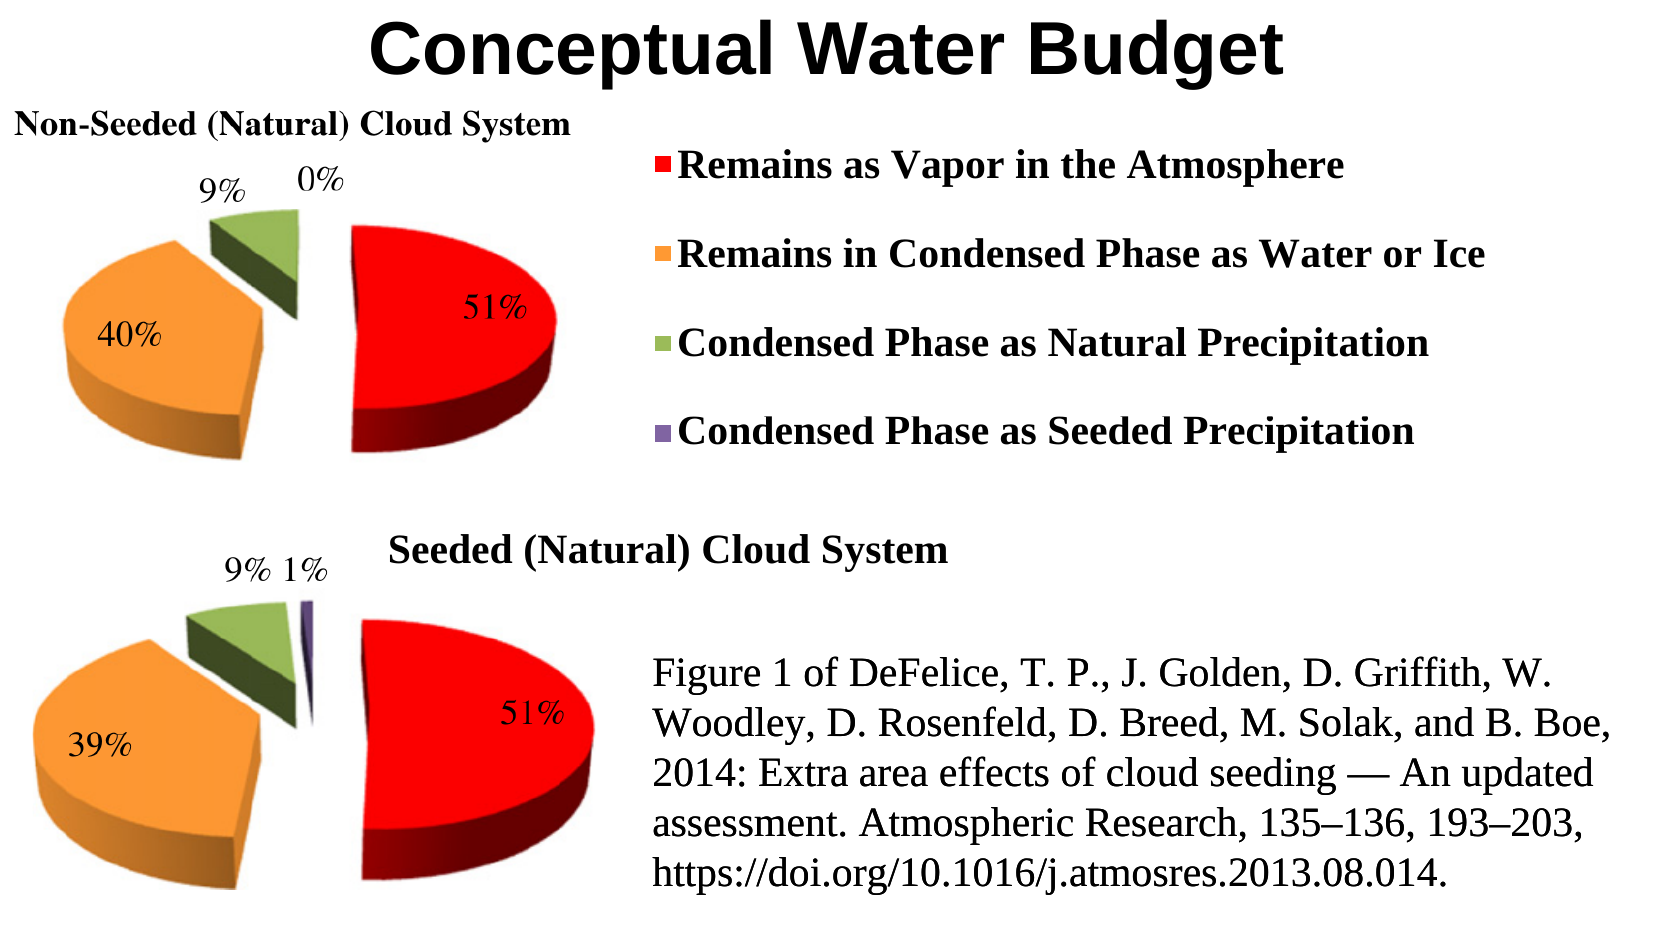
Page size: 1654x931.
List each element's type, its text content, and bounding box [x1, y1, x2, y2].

text_box Seeded (Natural) Cloud System [387, 520, 1136, 612]
text_box Condensed Phase as Seeded Precipitation [677, 417, 1426, 505]
text_box Condensed Phase as Natural Precipitation [677, 314, 1501, 417]
text_box Remains as Vapor in the Atmosphere [677, 135, 1426, 239]
picture [5, 101, 991, 895]
text_box Remains in Condensed Phase as Water or Ice [677, 224, 1538, 314]
text_box Figure 1 of DeFelice, T. P., J. Golden, D. Griffith, W. Woodley, D. Rosenfeld, D. Breed, M. Solak, and B. Boe, 2014: Extra area effects of cloud seeding — An updated assessment. Atmospheric Research, 135–136, 193–203, https://doi.org/10.1016/j.atmosres.2013.08.014. [637, 637, 1651, 903]
title Conceptual Water Budget [0, 0, 1654, 101]
